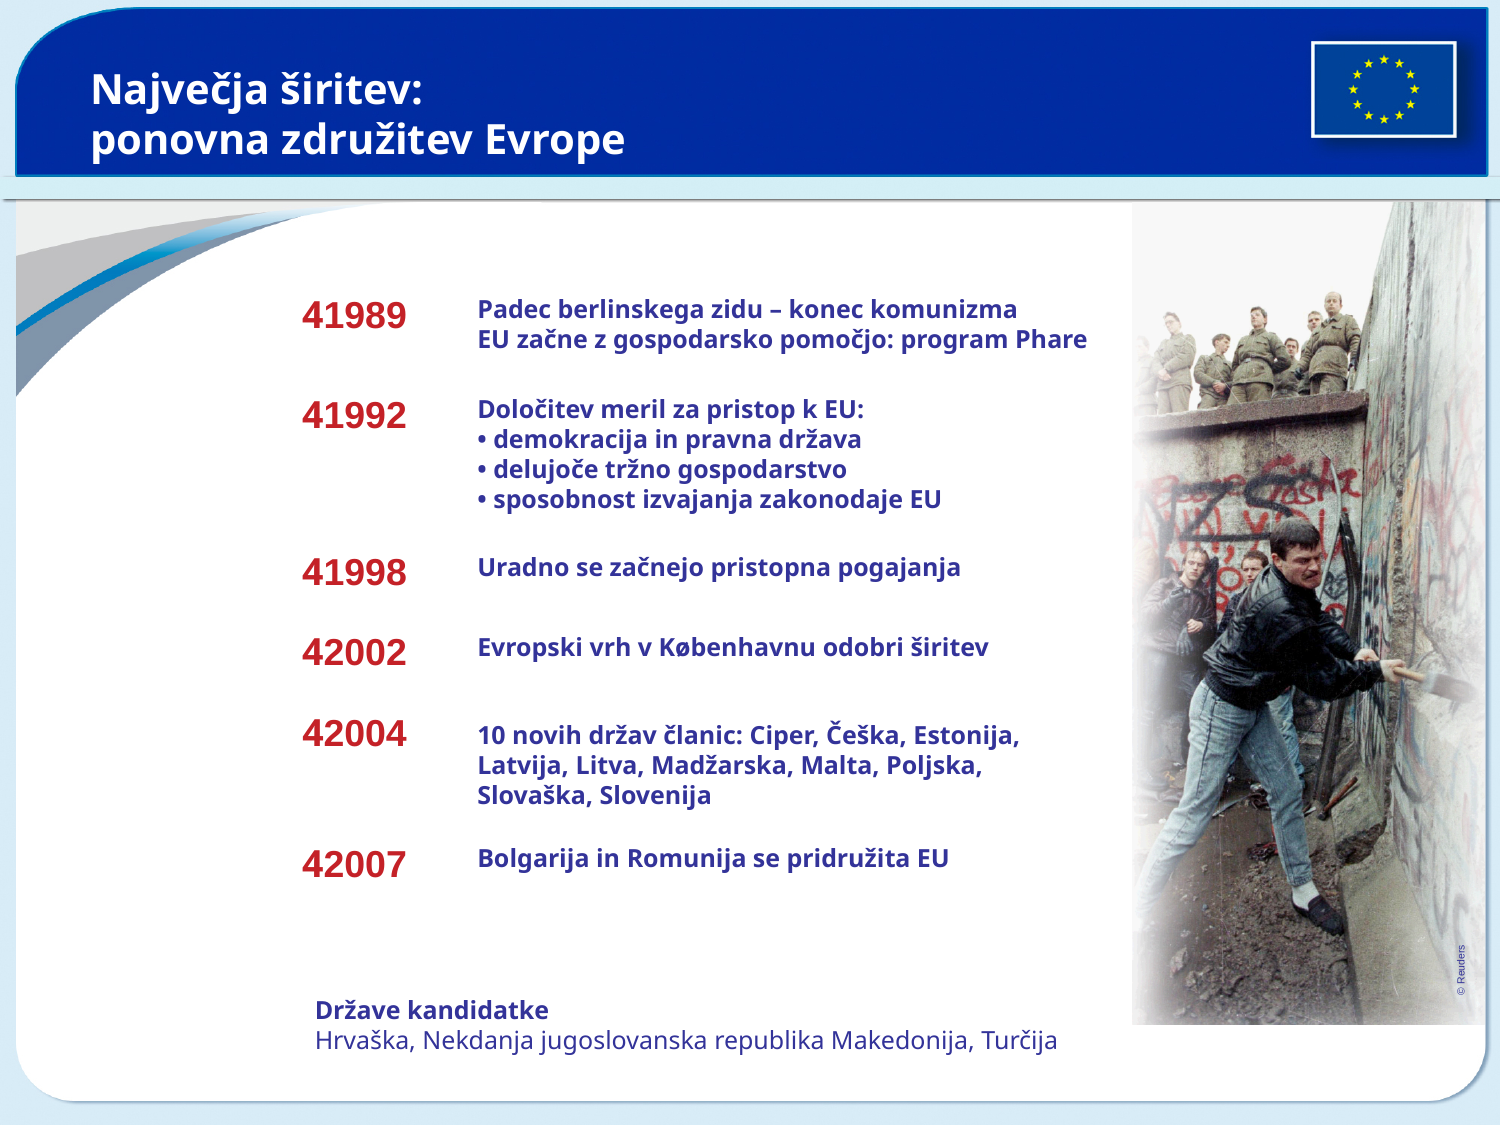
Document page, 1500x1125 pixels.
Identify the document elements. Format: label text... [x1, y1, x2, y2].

text_box Padec berlinskega zidu – konec komunizma EU začne z gospodarsko pomočjo: program Phare [462, 285, 1132, 361]
text_box Bolgarija in Romunija se pridružita EU [462, 834, 1132, 970]
text_box © Reuders [1446, 822, 1475, 1010]
text_box Evropski vrh v Københavnu odobri širitev [525, 623, 1132, 669]
text_box 42004 [287, 656, 563, 762]
text_box 41998 [287, 540, 525, 600]
text_box Uradno se začnejo pristopna pogajanja [525, 543, 1132, 589]
picture [0, 0, 1500, 1125]
text_box 41989 [287, 284, 525, 344]
text_box Države kandidatke Hrvaška, Nekdanja jugoslovanska republika Makedonija, Turčija [300, 987, 1163, 1063]
text_box Določitev meril za pristop k EU: • demokracija in pravna država • delujoče tržno gospodarstvo • sposobnost izvajanja zakonodaje EU [462, 385, 1113, 521]
text_box 42007 [287, 832, 525, 893]
text_box 41992 [287, 384, 525, 444]
text_box 10 novih držav članic: Ciper, Češka, Estonija, Latvija, Litva, Madžarska, Malta, Poljska, Slovaška, Slovenija [462, 712, 1113, 817]
text_box 42002 [287, 621, 525, 656]
title Največja širitev: ponovna združitev Evrope [75, 19, 1294, 207]
